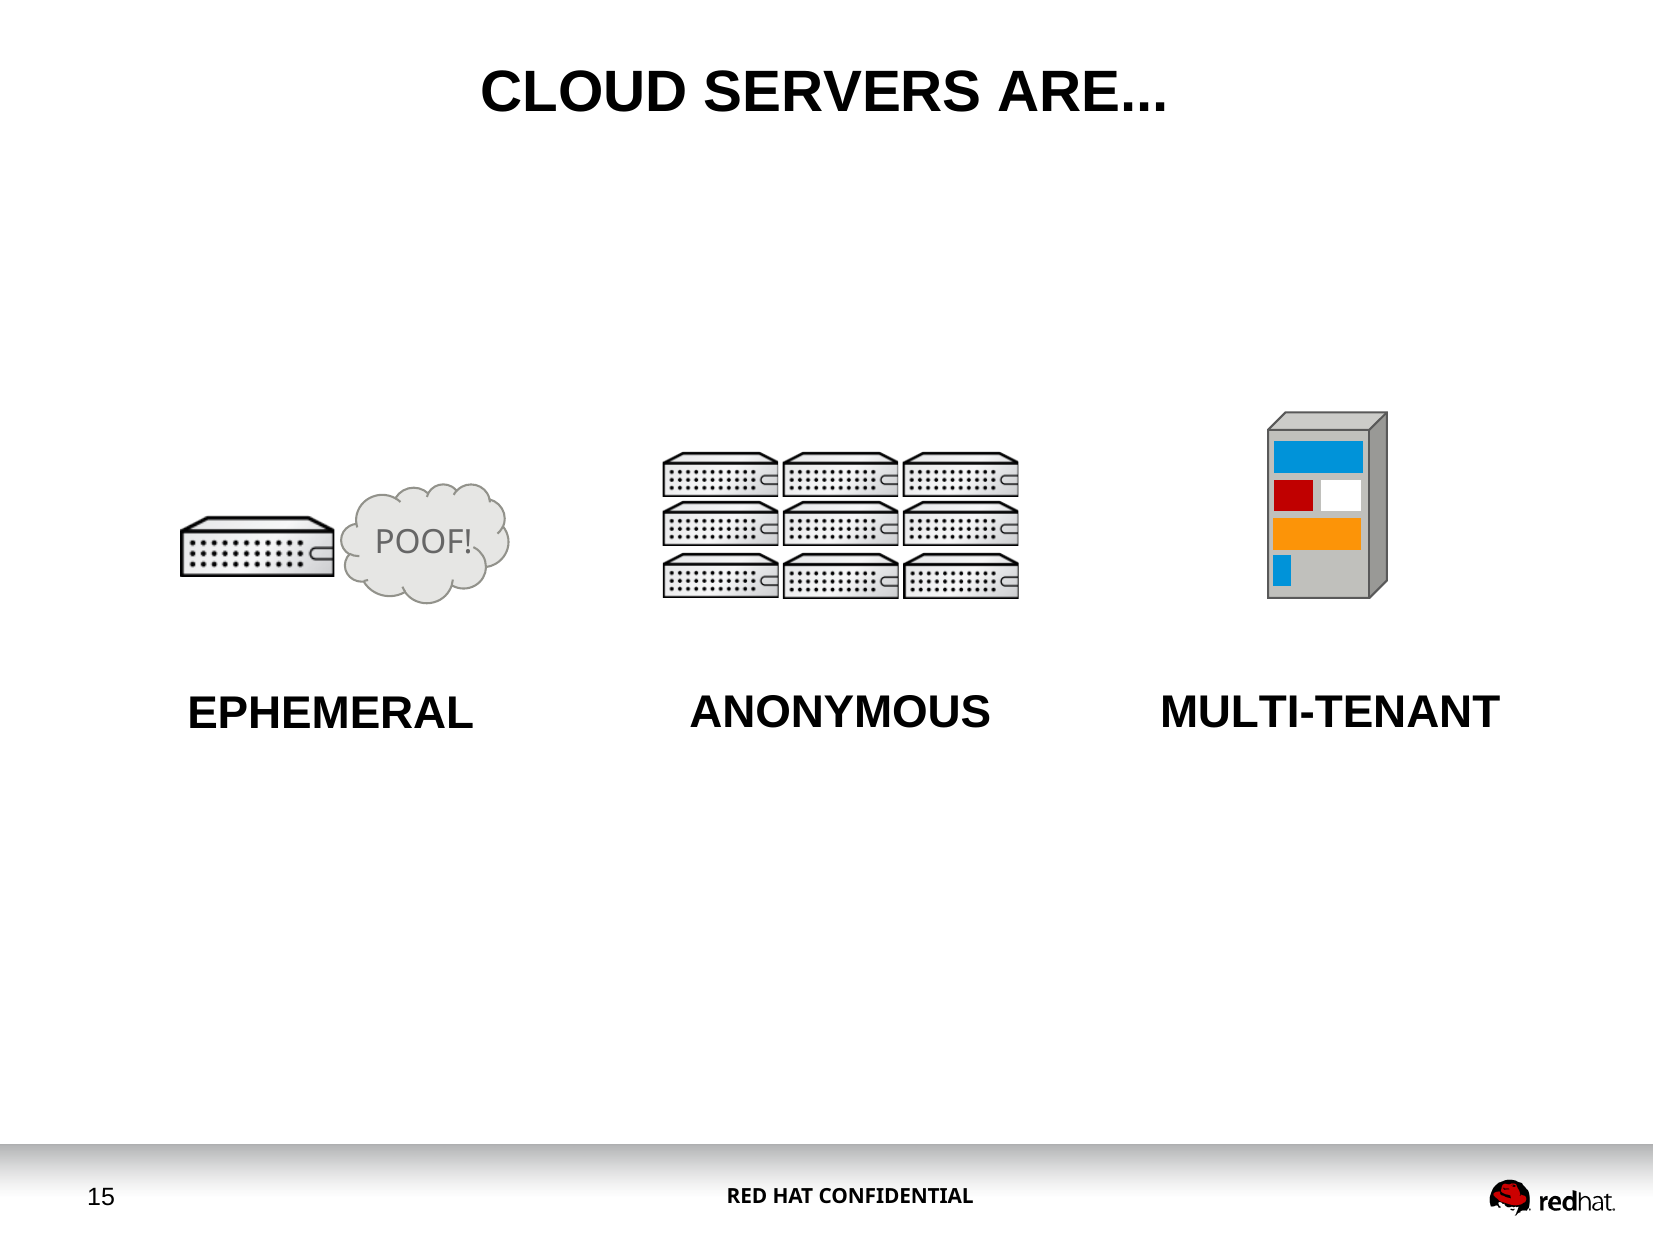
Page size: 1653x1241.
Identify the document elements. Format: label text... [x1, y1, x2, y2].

text_box POOF! [359, 517, 488, 569]
picture [902, 451, 1019, 497]
text_box CLOUD SERVERS ARE... [390, 56, 1261, 142]
picture [782, 500, 899, 546]
text_box ANONYMOUS [674, 680, 1007, 746]
picture [902, 500, 1019, 546]
picture [782, 451, 899, 497]
picture [782, 552, 899, 599]
picture [662, 500, 779, 546]
text_box [1268, 414, 1387, 598]
picture [0, 1144, 1653, 1241]
picture [662, 451, 779, 497]
text_box MULTI-TENANT [1145, 680, 1516, 745]
text_box EPHEMERAL [172, 682, 490, 747]
picture [662, 552, 779, 598]
text_box [341, 484, 509, 604]
picture [903, 552, 1019, 599]
picture [180, 515, 335, 577]
